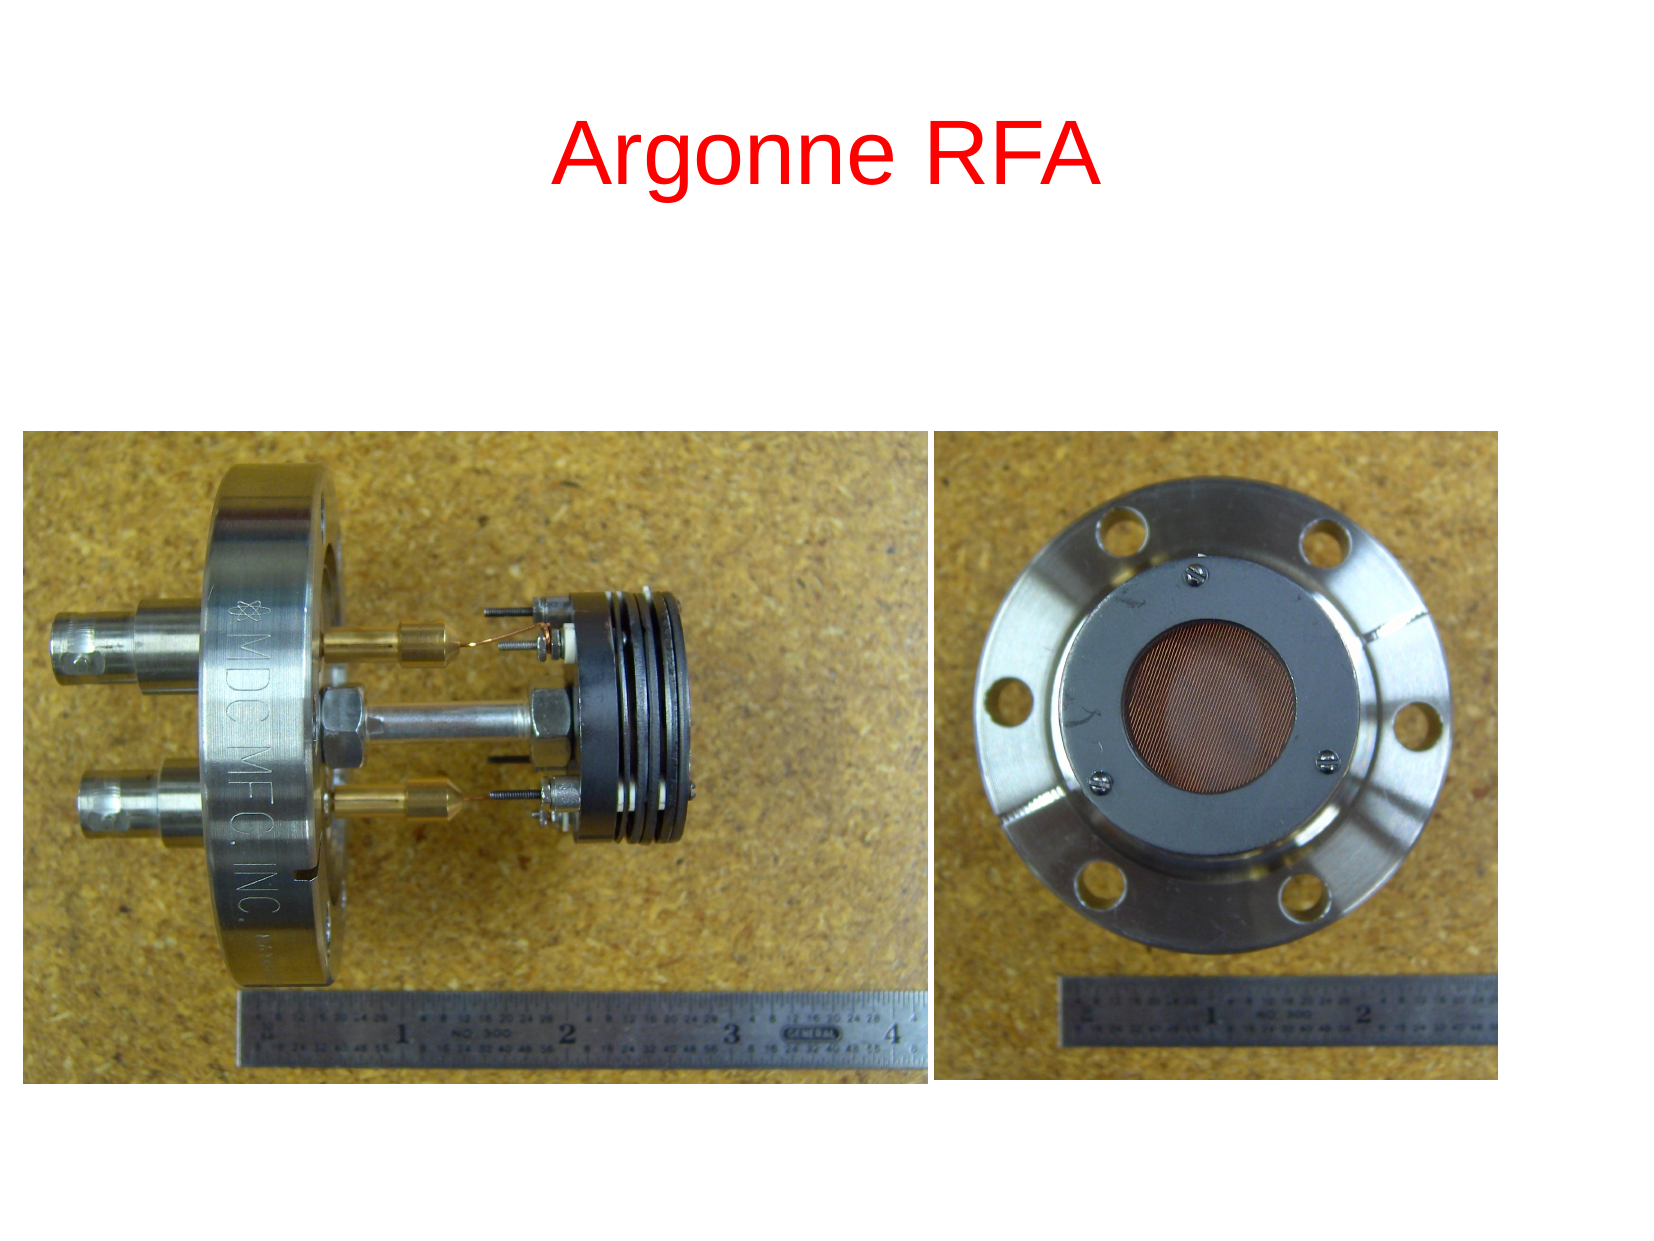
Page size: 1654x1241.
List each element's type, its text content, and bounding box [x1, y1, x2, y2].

picture [23, 431, 928, 1084]
title Argonne RFA [82, 49, 1571, 257]
picture [934, 431, 1498, 1080]
